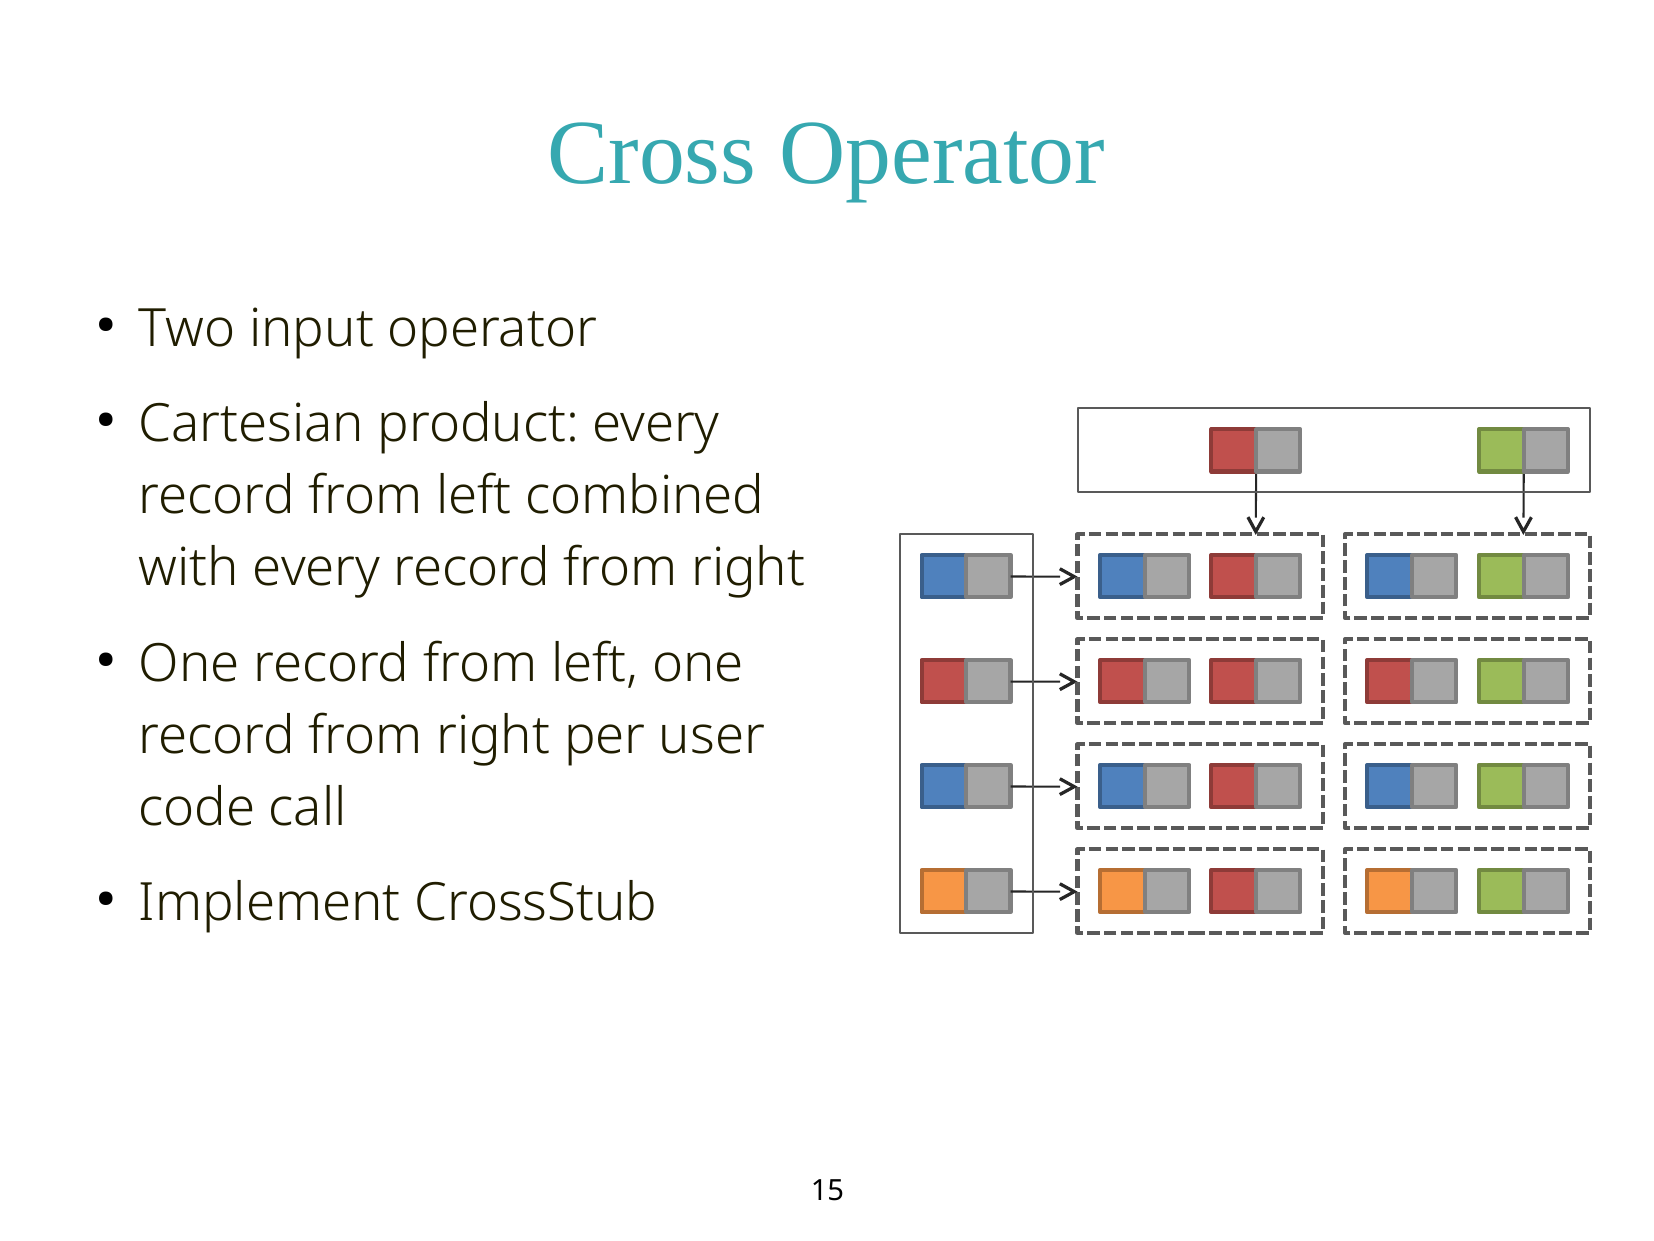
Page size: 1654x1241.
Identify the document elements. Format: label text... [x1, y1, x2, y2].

list Two input operator Cartesian product: every record from left combined with every record from right One record from left, one record from right per user code call Implement CrossStub [82, 290, 809, 1010]
title Cross Operator [82, 49, 1571, 257]
text_box [1211, 764, 1301, 808]
text_box [921, 869, 1011, 913]
text_box [921, 764, 1011, 808]
text_box [1479, 429, 1568, 472]
text_box [1479, 554, 1568, 598]
text_box [1479, 869, 1568, 913]
text_box [1211, 554, 1301, 598]
text_box [1100, 764, 1190, 808]
text_box [1479, 764, 1568, 808]
text_box [1367, 869, 1457, 913]
text_box [1100, 869, 1190, 913]
text_box [1100, 660, 1190, 703]
text_box [1367, 554, 1457, 598]
text_box [1367, 660, 1457, 703]
text_box [1211, 869, 1301, 913]
text_box [1100, 554, 1190, 598]
text_box [1479, 660, 1568, 703]
text_box [921, 554, 1011, 598]
text_box [921, 660, 1011, 703]
text_box [1211, 429, 1301, 472]
text_box [1367, 764, 1457, 808]
text_box [1211, 660, 1301, 703]
